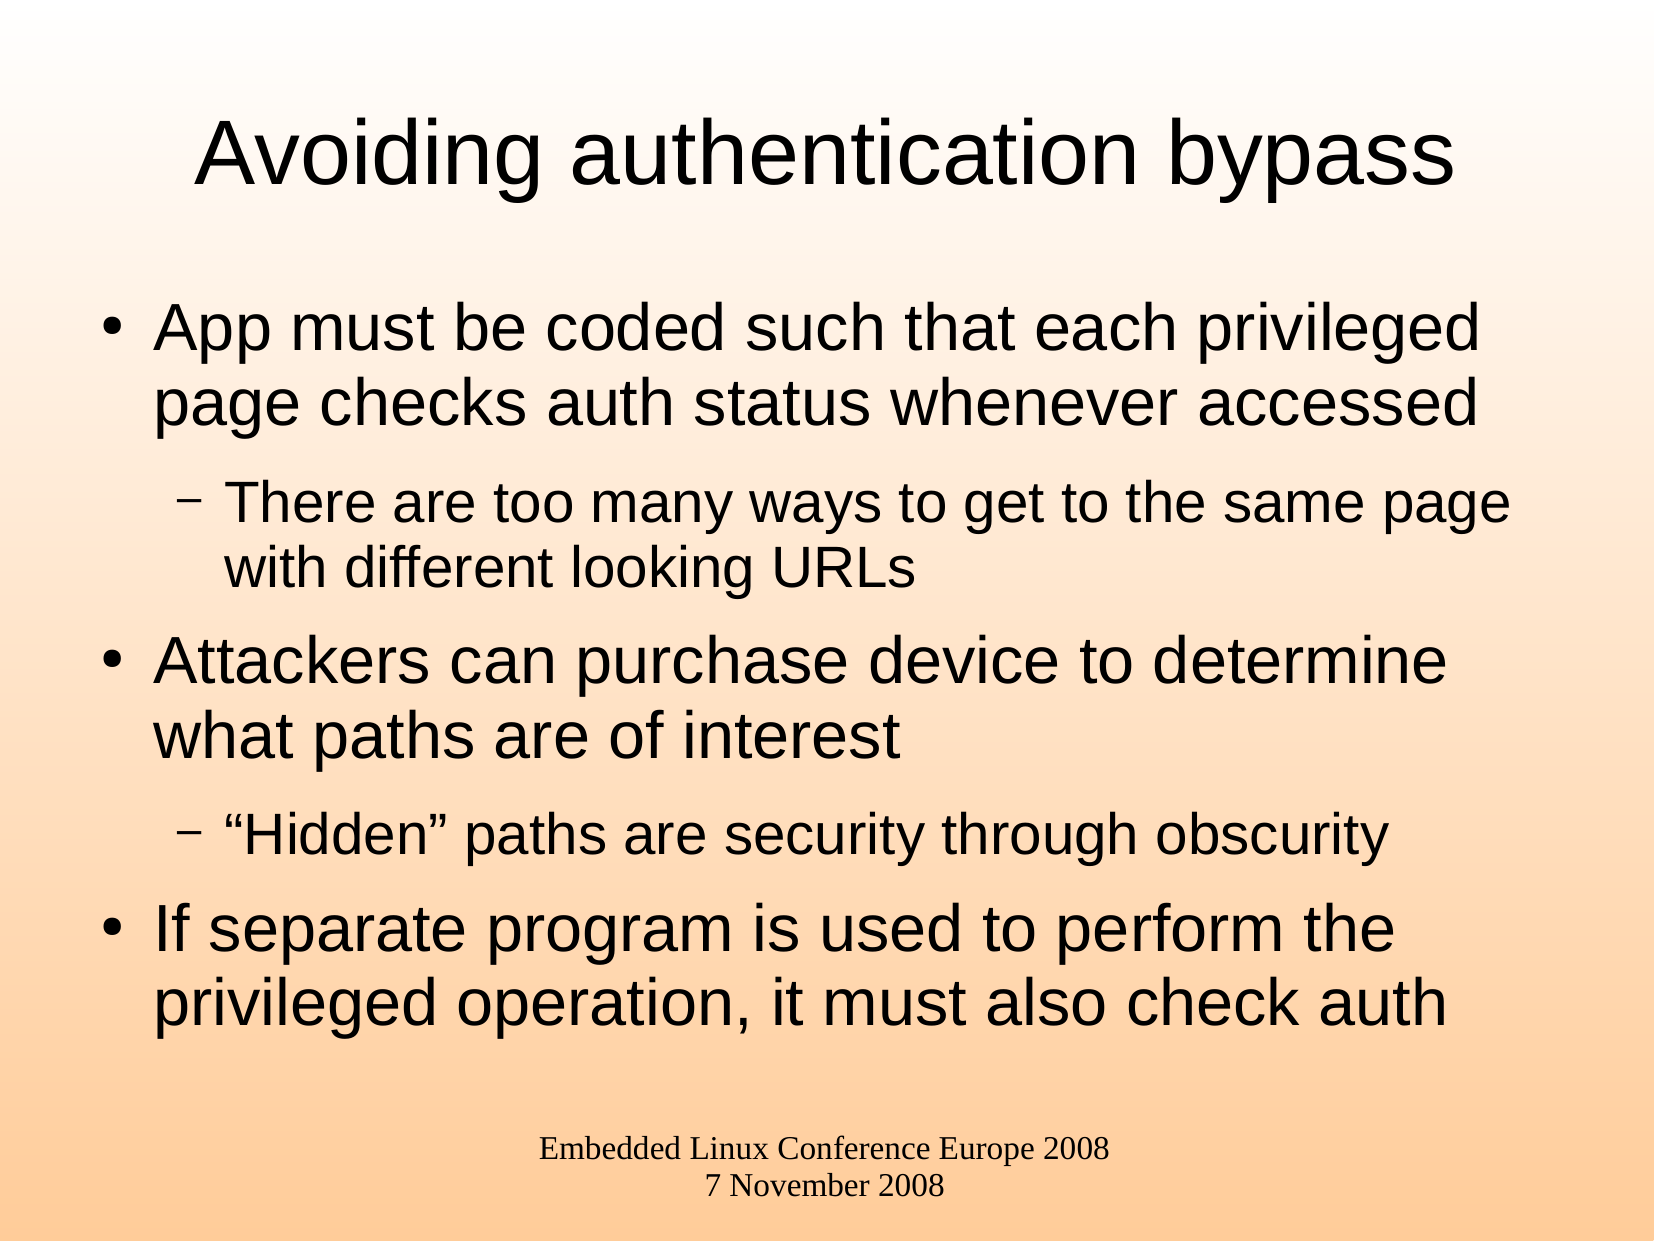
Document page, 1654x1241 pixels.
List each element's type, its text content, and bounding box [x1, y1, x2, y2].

list App must be coded such that each privileged page checks auth status whenever accessed There are too many ways to get to the same page with different looking URLs Attackers can purchase device to determine what paths are of interest “Hidden” paths are security through obscurity If separate program is used to perform the privileged operation, it must also check auth [82, 290, 1571, 1109]
title Avoiding authentication bypass [82, 49, 1571, 257]
